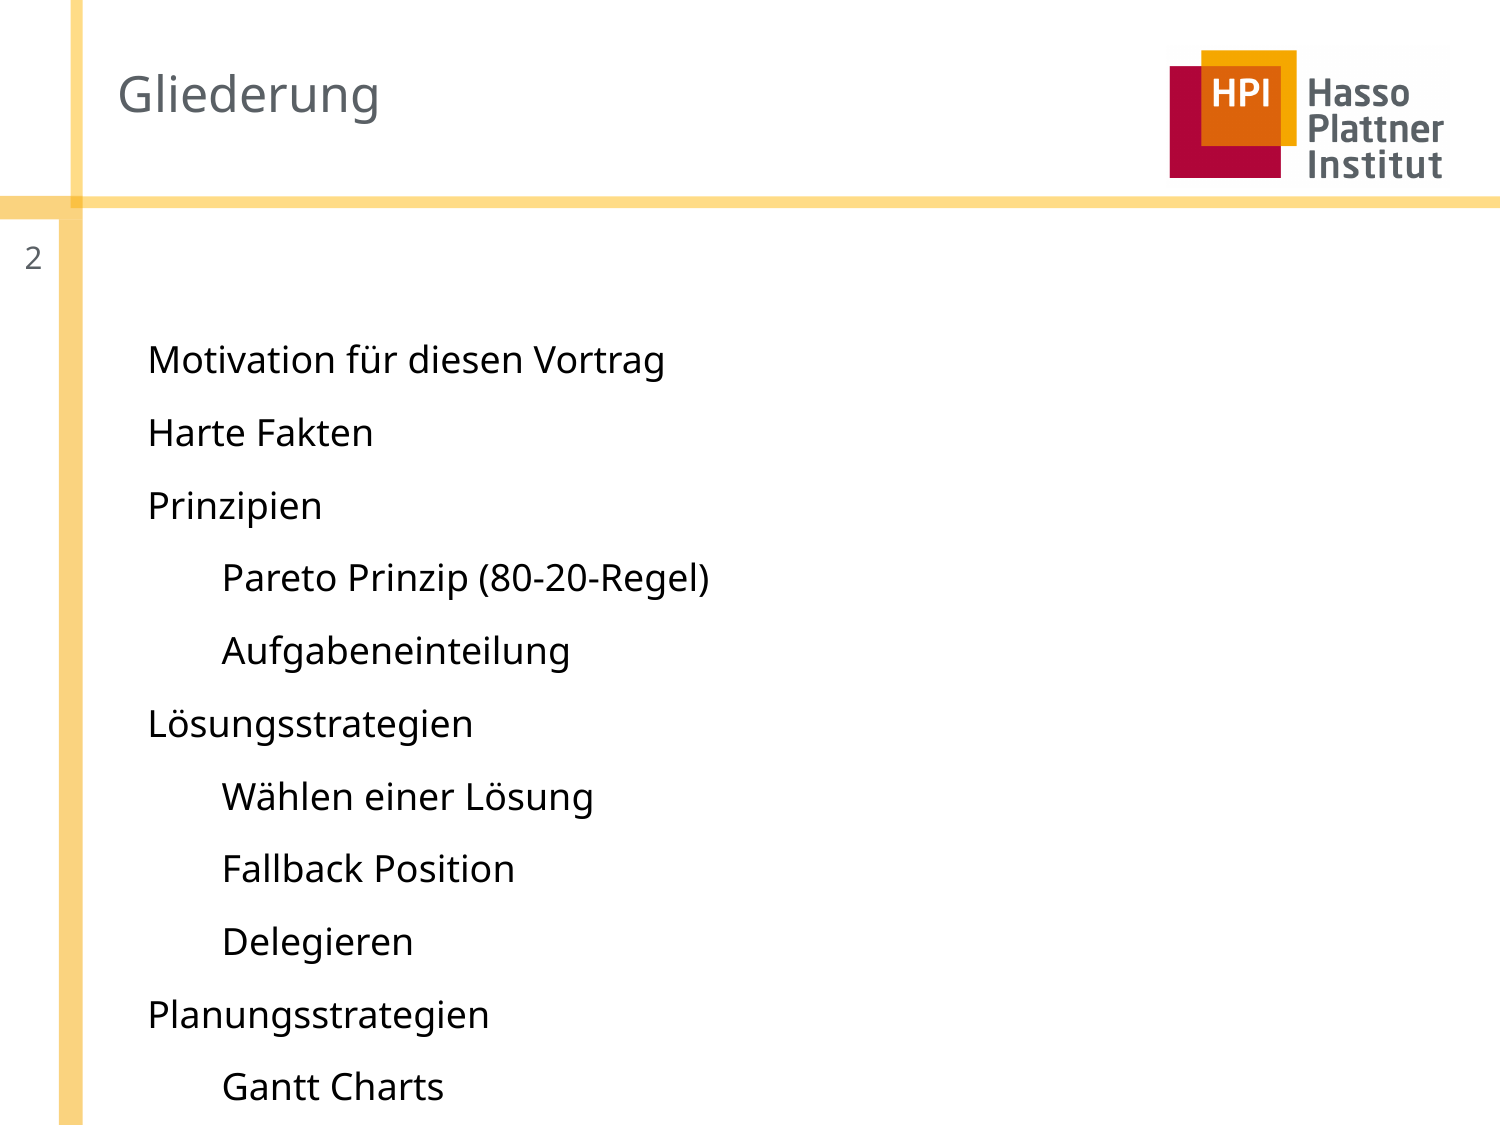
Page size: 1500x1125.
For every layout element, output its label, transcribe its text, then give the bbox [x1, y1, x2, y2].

list Motivation für diesen Vortrag Harte Fakten Prinzipien Pareto Prinzip (80-20-Regel) Aufgabeneinteilung Lösungsstrategien Wählen einer Lösung Fallback Position Delegieren Planungsstrategien Gantt Charts Einsatz der verschiedenen Techniken im Projekt Umzug [117, 326, 1459, 1102]
title Gliederung [117, 0, 1093, 187]
